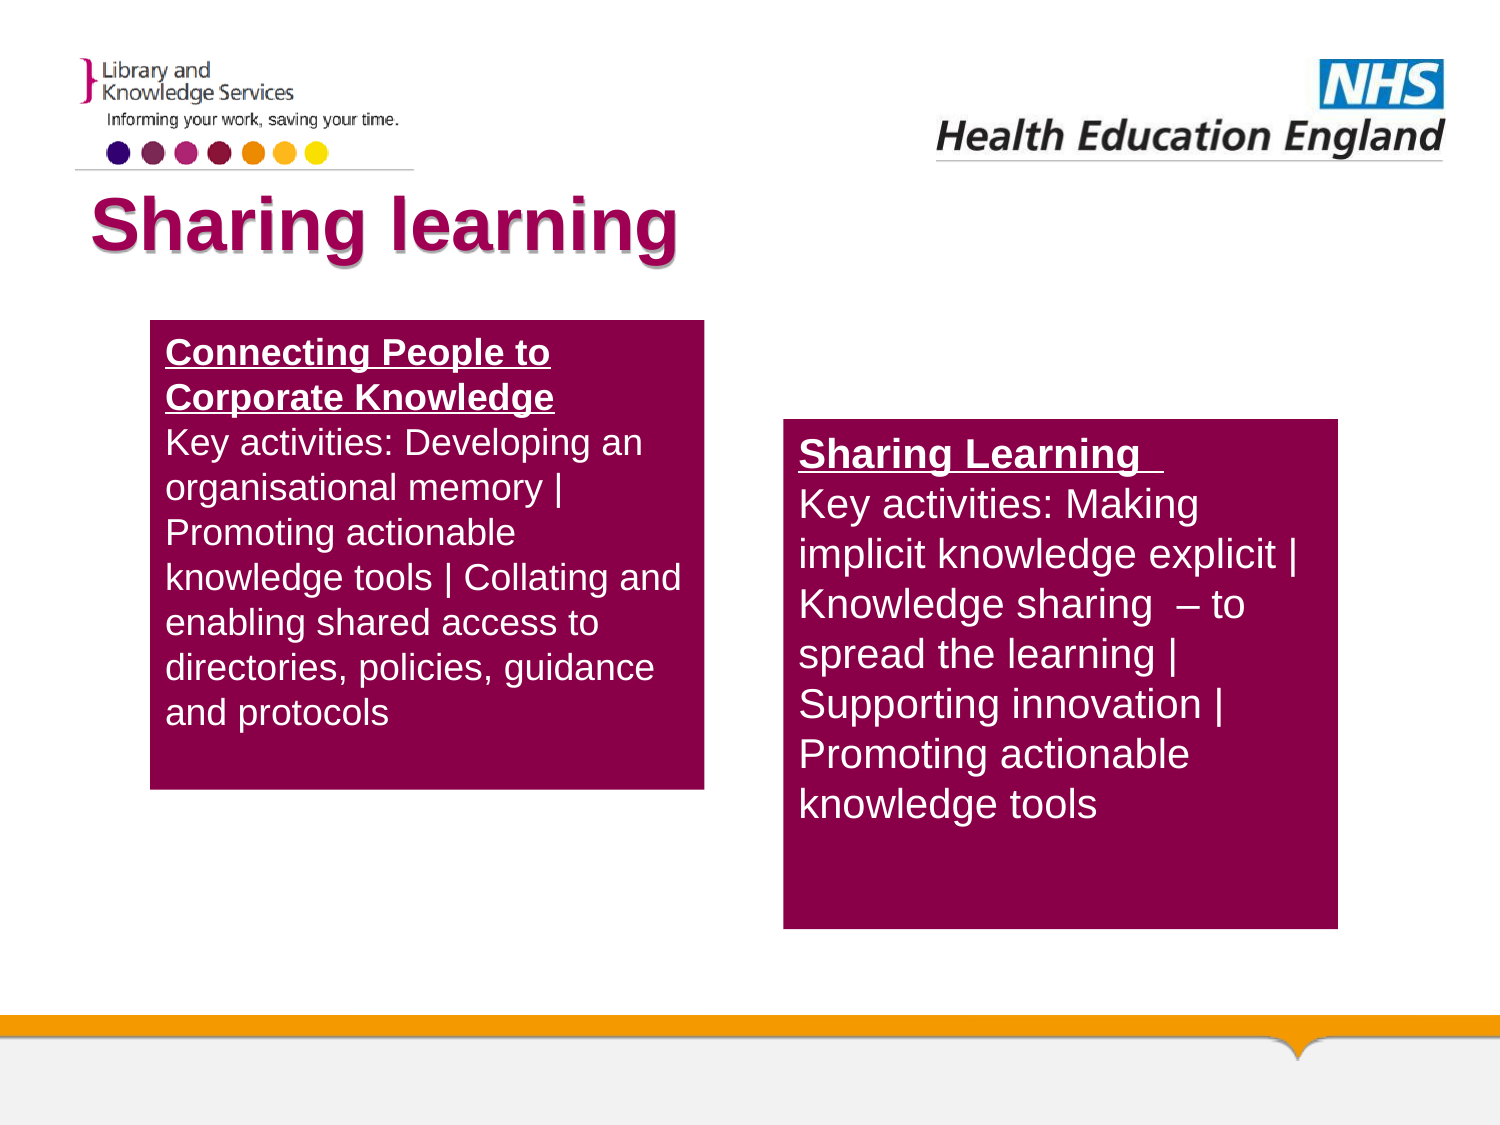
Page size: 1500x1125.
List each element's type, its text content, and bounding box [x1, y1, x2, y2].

text_box Connecting People to Corporate Knowledge Key activities: Developing an organisational memory | Promoting actionable knowledge tools | Collating and enabling shared access to directories, policies, guidance and protocols [150, 320, 705, 790]
picture [75, 54, 416, 169]
title Sharing learning [75, 168, 1351, 280]
text_box Sharing Learning Key activities: Making implicit knowledge explicit | Knowledge sharing – to spread the learning | Supporting innovation | Promoting actionable knowledge tools [783, 419, 1338, 930]
